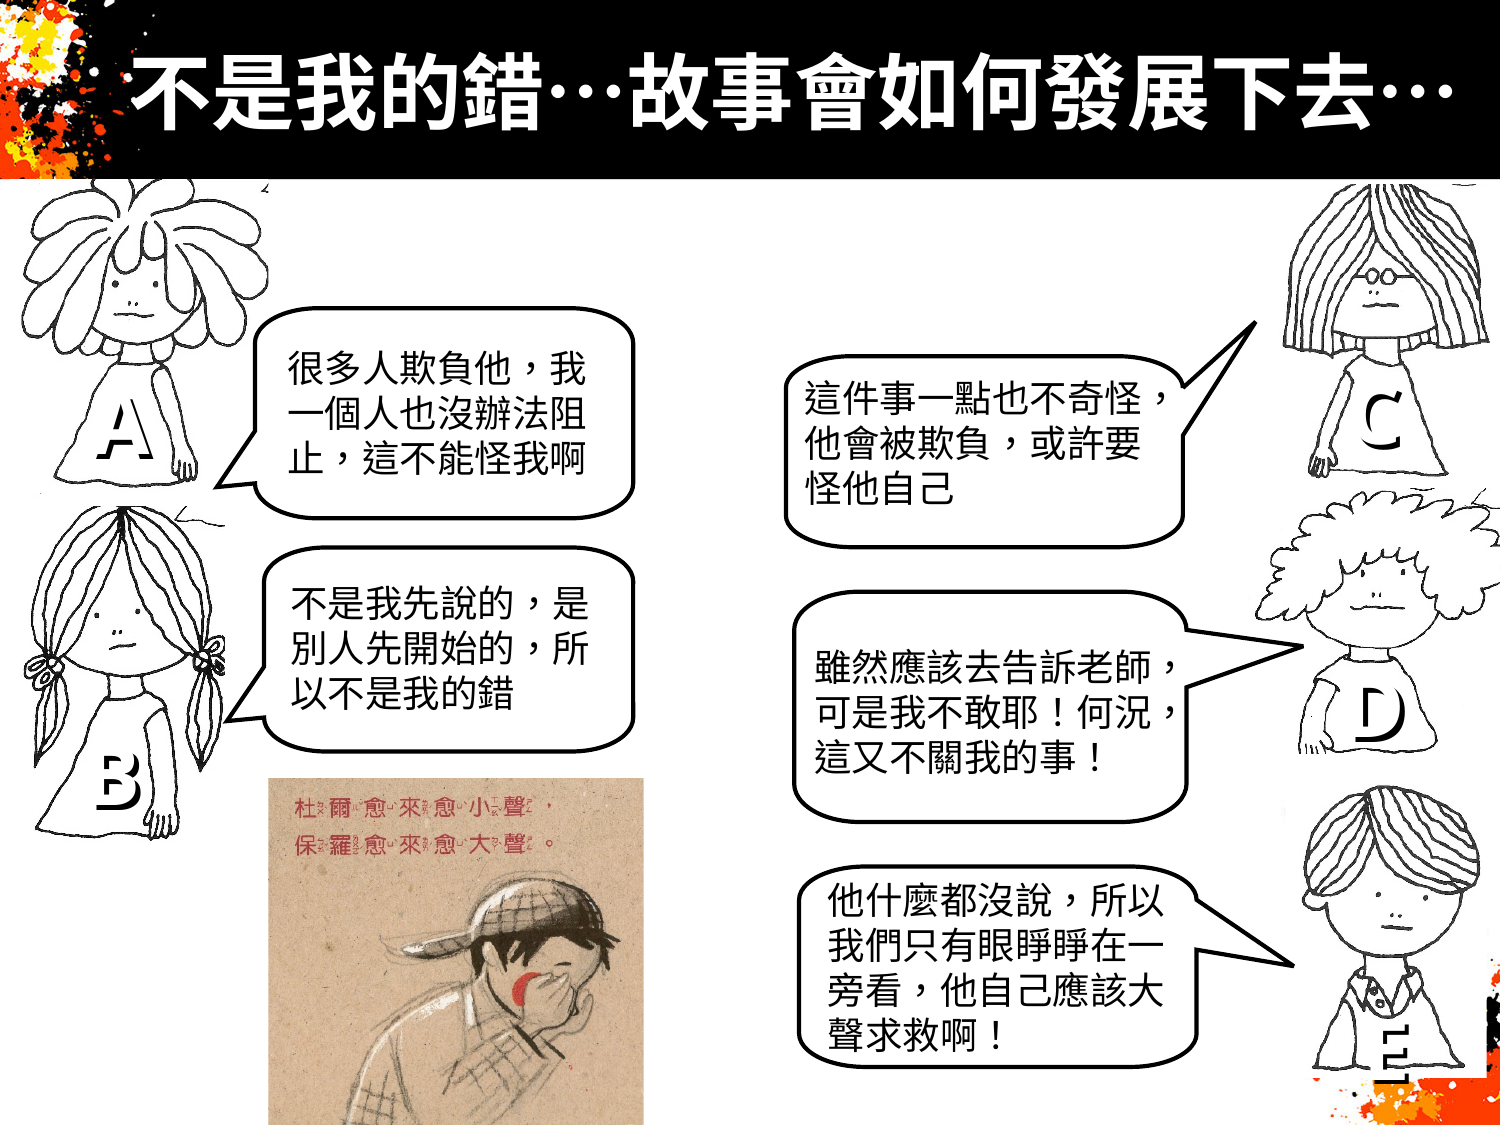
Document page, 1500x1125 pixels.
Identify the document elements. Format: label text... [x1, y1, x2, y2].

picture [10, 179, 269, 499]
text_box C [1330, 354, 1420, 469]
picture [1286, 772, 1487, 1078]
picture [268, 778, 644, 1125]
picture [223, 325, 269, 499]
text_box E [1342, 989, 1431, 1104]
picture [17, 506, 225, 848]
text_box 雖然應該去告訴老師，可是我不敢耶！何況，這又不關我的事！ [799, 636, 1197, 788]
title 不是我的錯…故事會如何發展下去… [88, 2, 1500, 179]
text_box 他什麼都沒說，所以我們只有眼睜睜在一旁看，他自己應該大聲求救啊！ [812, 869, 1183, 1067]
text_box D [1329, 647, 1418, 762]
text_box B [68, 715, 158, 830]
picture [1248, 641, 1291, 663]
picture [1248, 488, 1500, 754]
text_box 這件事一點也不奇怪，他會被欺負，或許要怪他自己 [790, 367, 1187, 520]
picture [1278, 184, 1491, 480]
text_box 不是我先說的，是別人先開始的，所以不是我的錯 [275, 572, 617, 725]
text_box A [76, 364, 166, 479]
text_box 很多人欺負他，我一個人也沒辦法阻止，這不能怪我啊 [272, 337, 619, 490]
